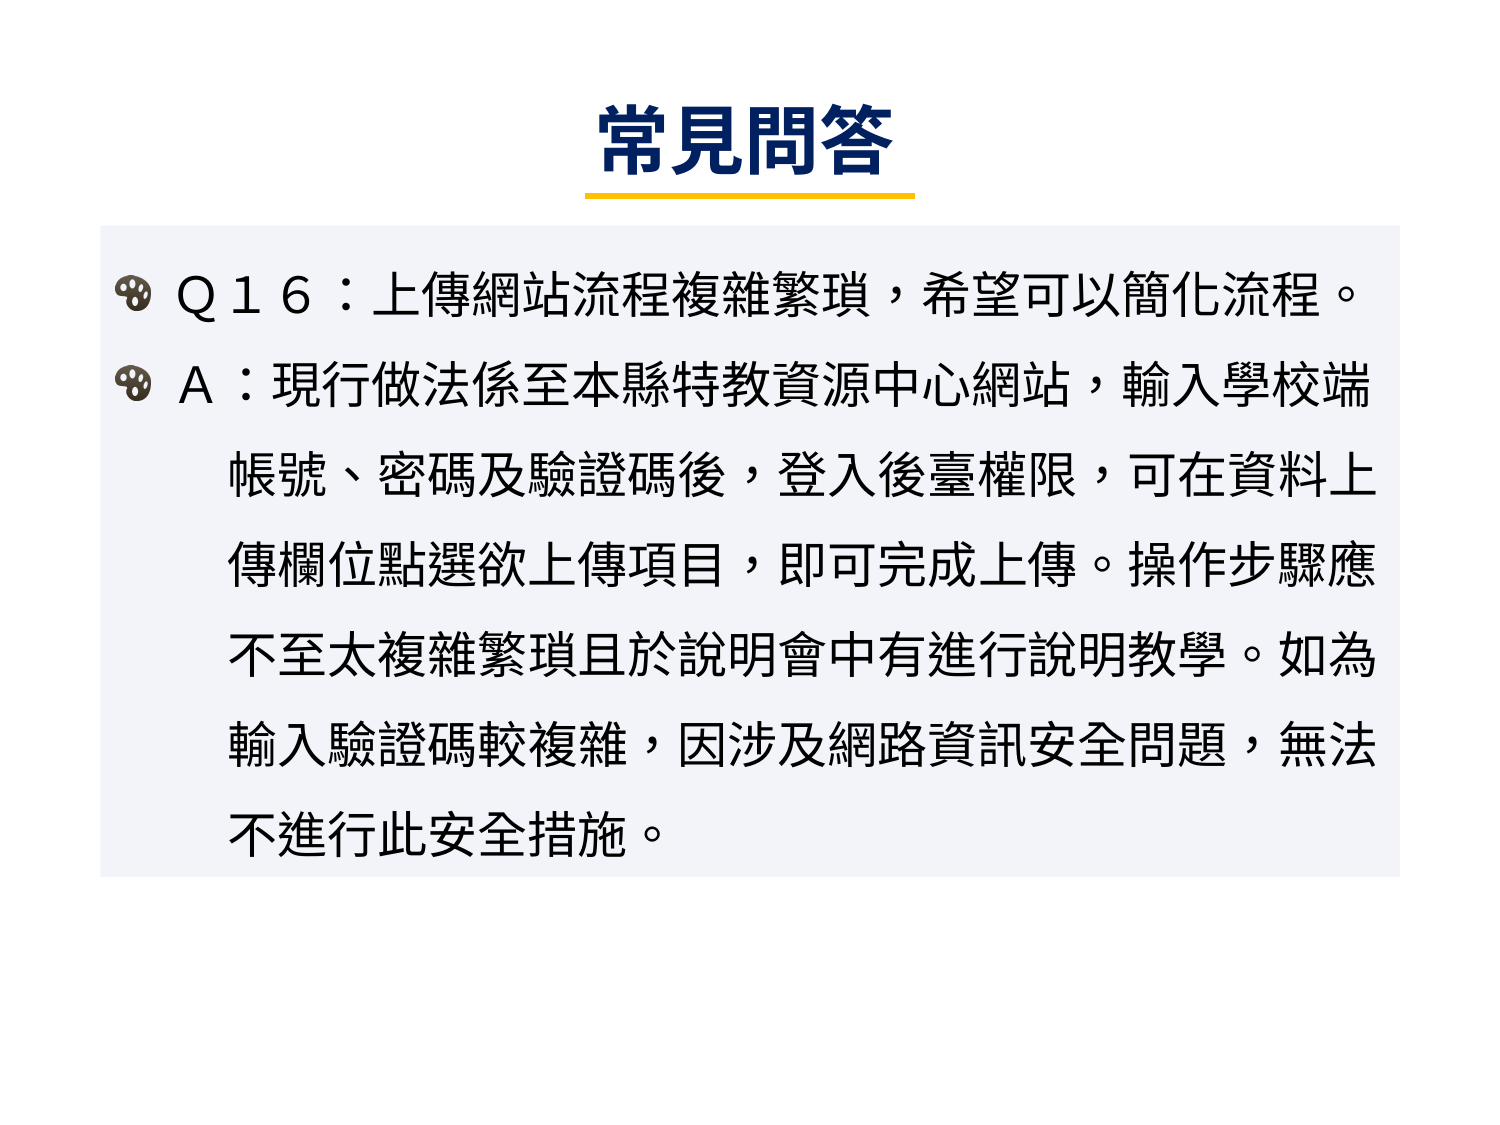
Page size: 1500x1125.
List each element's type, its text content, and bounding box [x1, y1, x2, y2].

title 常見問答 [41, 45, 1447, 233]
text_box Ｑ１６：上傳網站流程複雜繁瑣，希望可以簡化流程。 Ａ：現行做法係至本縣特教資源中心網站，輸入學校端帳號、密碼及驗證碼後，登入後臺權限，可在資料上傳欄位點選欲上傳項目，即可完成上傳。操作步驟應不至太複雜繁瑣且於說明會中有進行說明教學。如為輸入驗證碼較複雜，因涉及網路資訊安全問題，無法不進行此安全措施。 [100, 225, 1400, 877]
